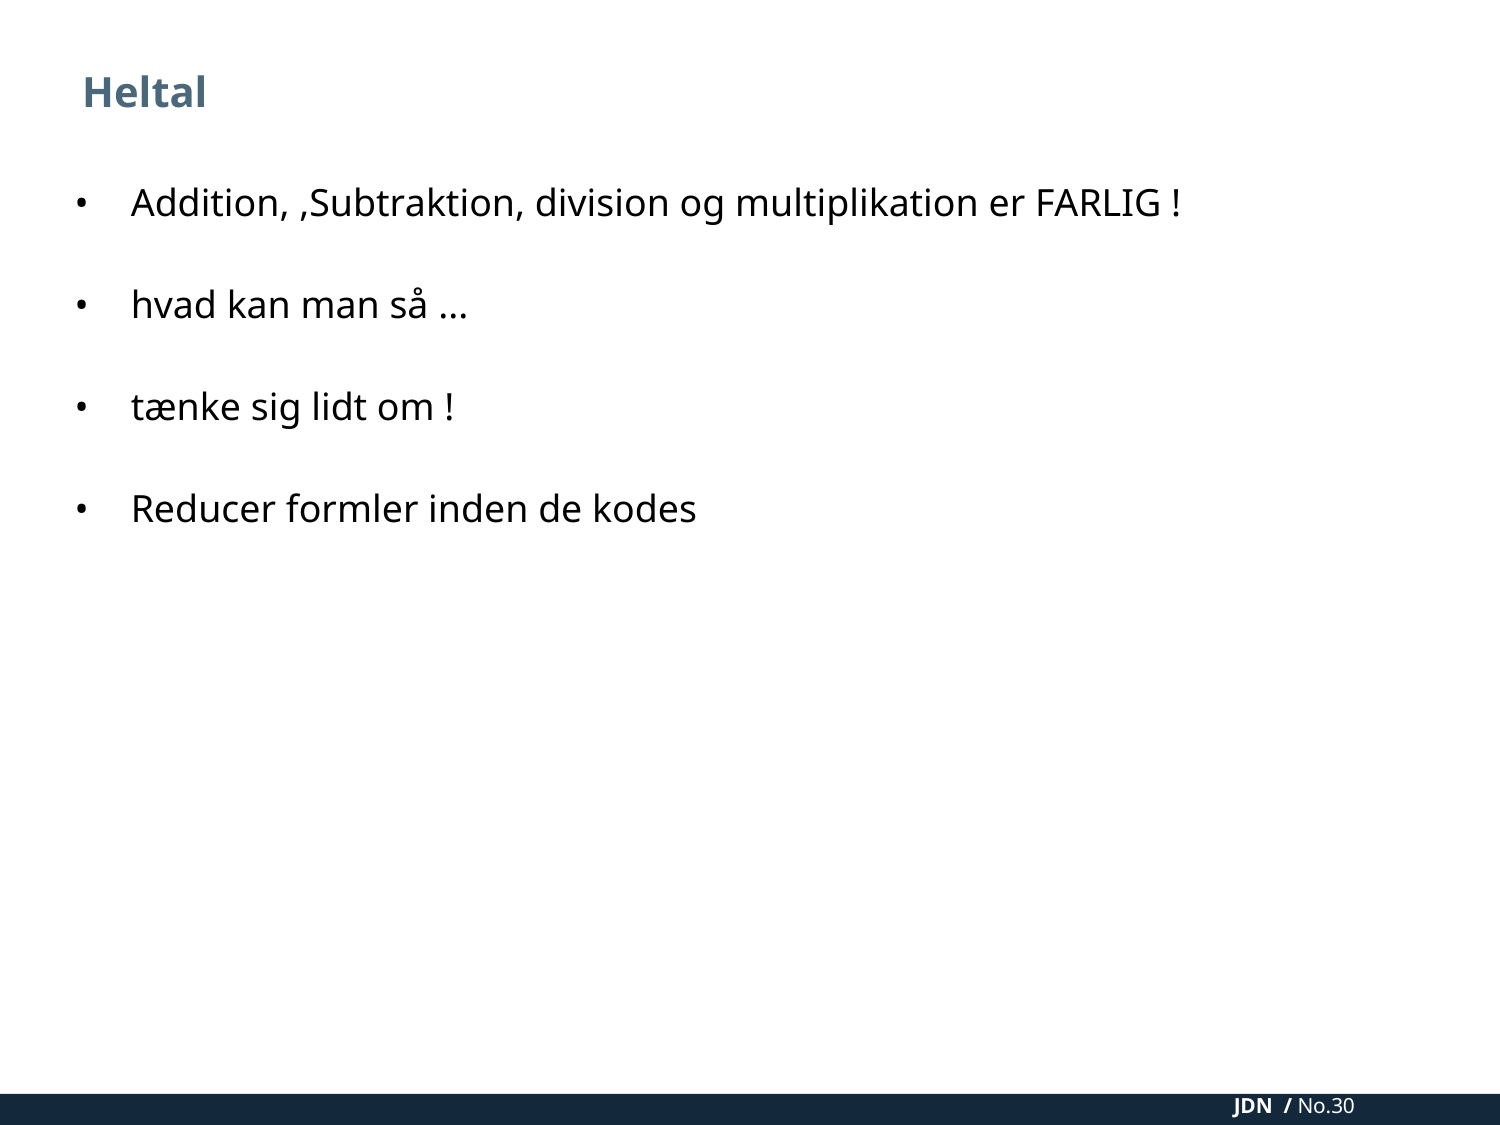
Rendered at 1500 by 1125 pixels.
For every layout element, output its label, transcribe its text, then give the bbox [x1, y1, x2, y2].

list Addition, ,Subtraktion, division og multiplikation er FARLIG ! hvad kan man så ... tænke sig lidt om ! Reducer formler inden de kodes [68, 176, 1462, 1094]
title Heltal [67, 34, 1416, 148]
